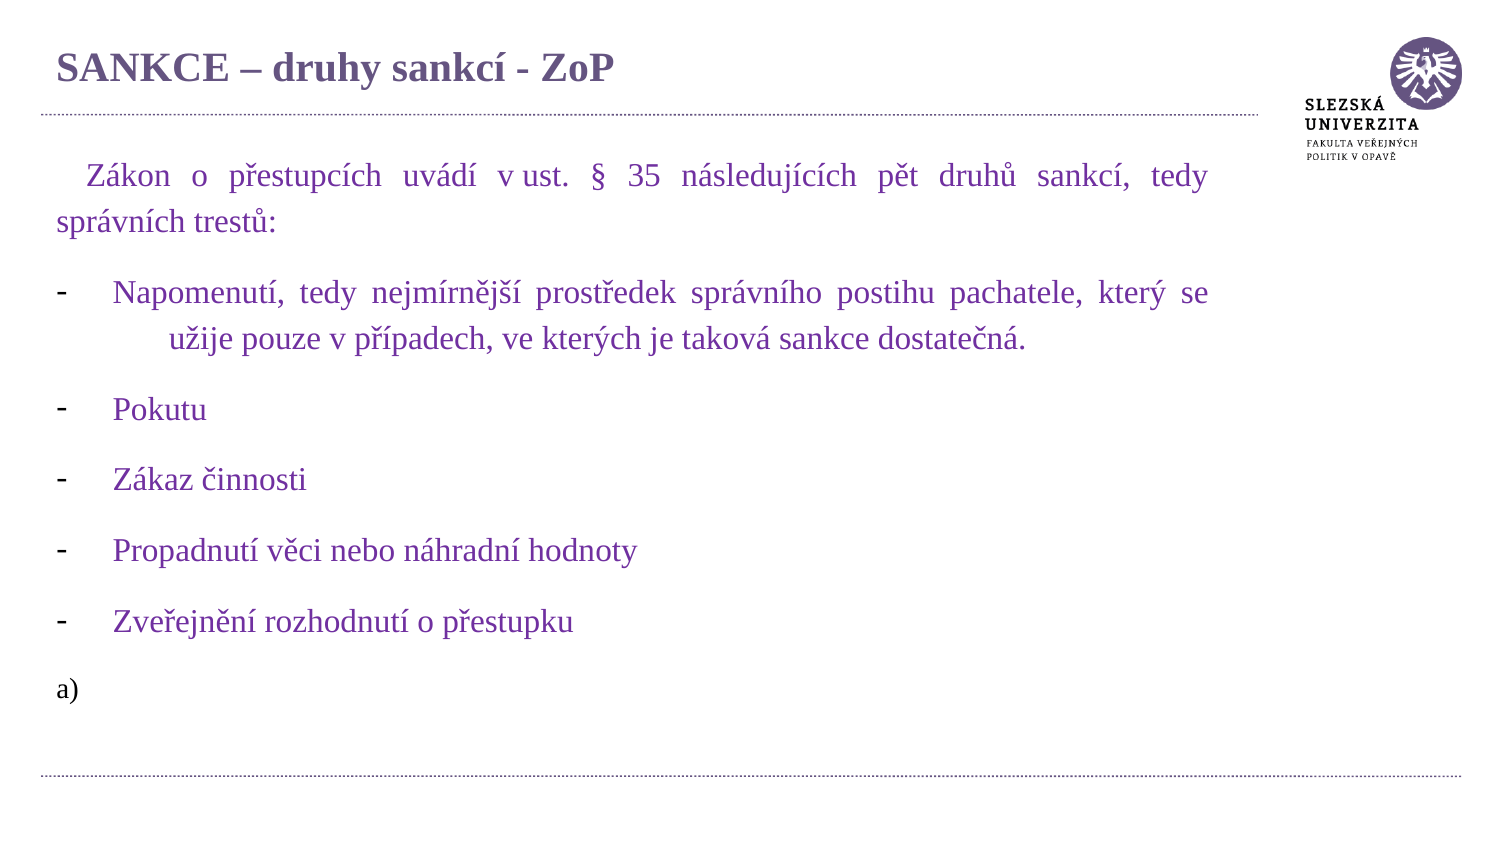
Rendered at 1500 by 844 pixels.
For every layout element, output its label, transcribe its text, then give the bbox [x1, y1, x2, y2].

text_box Zákon o přestupcích uvádí v ust. § 35 následujících pět druhů sankcí, tedy správních trestů: Napomenutí, tedy nejmírnější prostředek správního postihu pachatele, který se užije pouze v případech, ve kterých je taková sankce dostatečná. Pokutu Zákaz činnosti Propadnutí věci nebo náhradní hodnoty Zveřejnění rozhodnutí o přestupku [41, 139, 1226, 844]
title SANKCE – druhy sankcí - ZoP [41, 32, 1325, 116]
